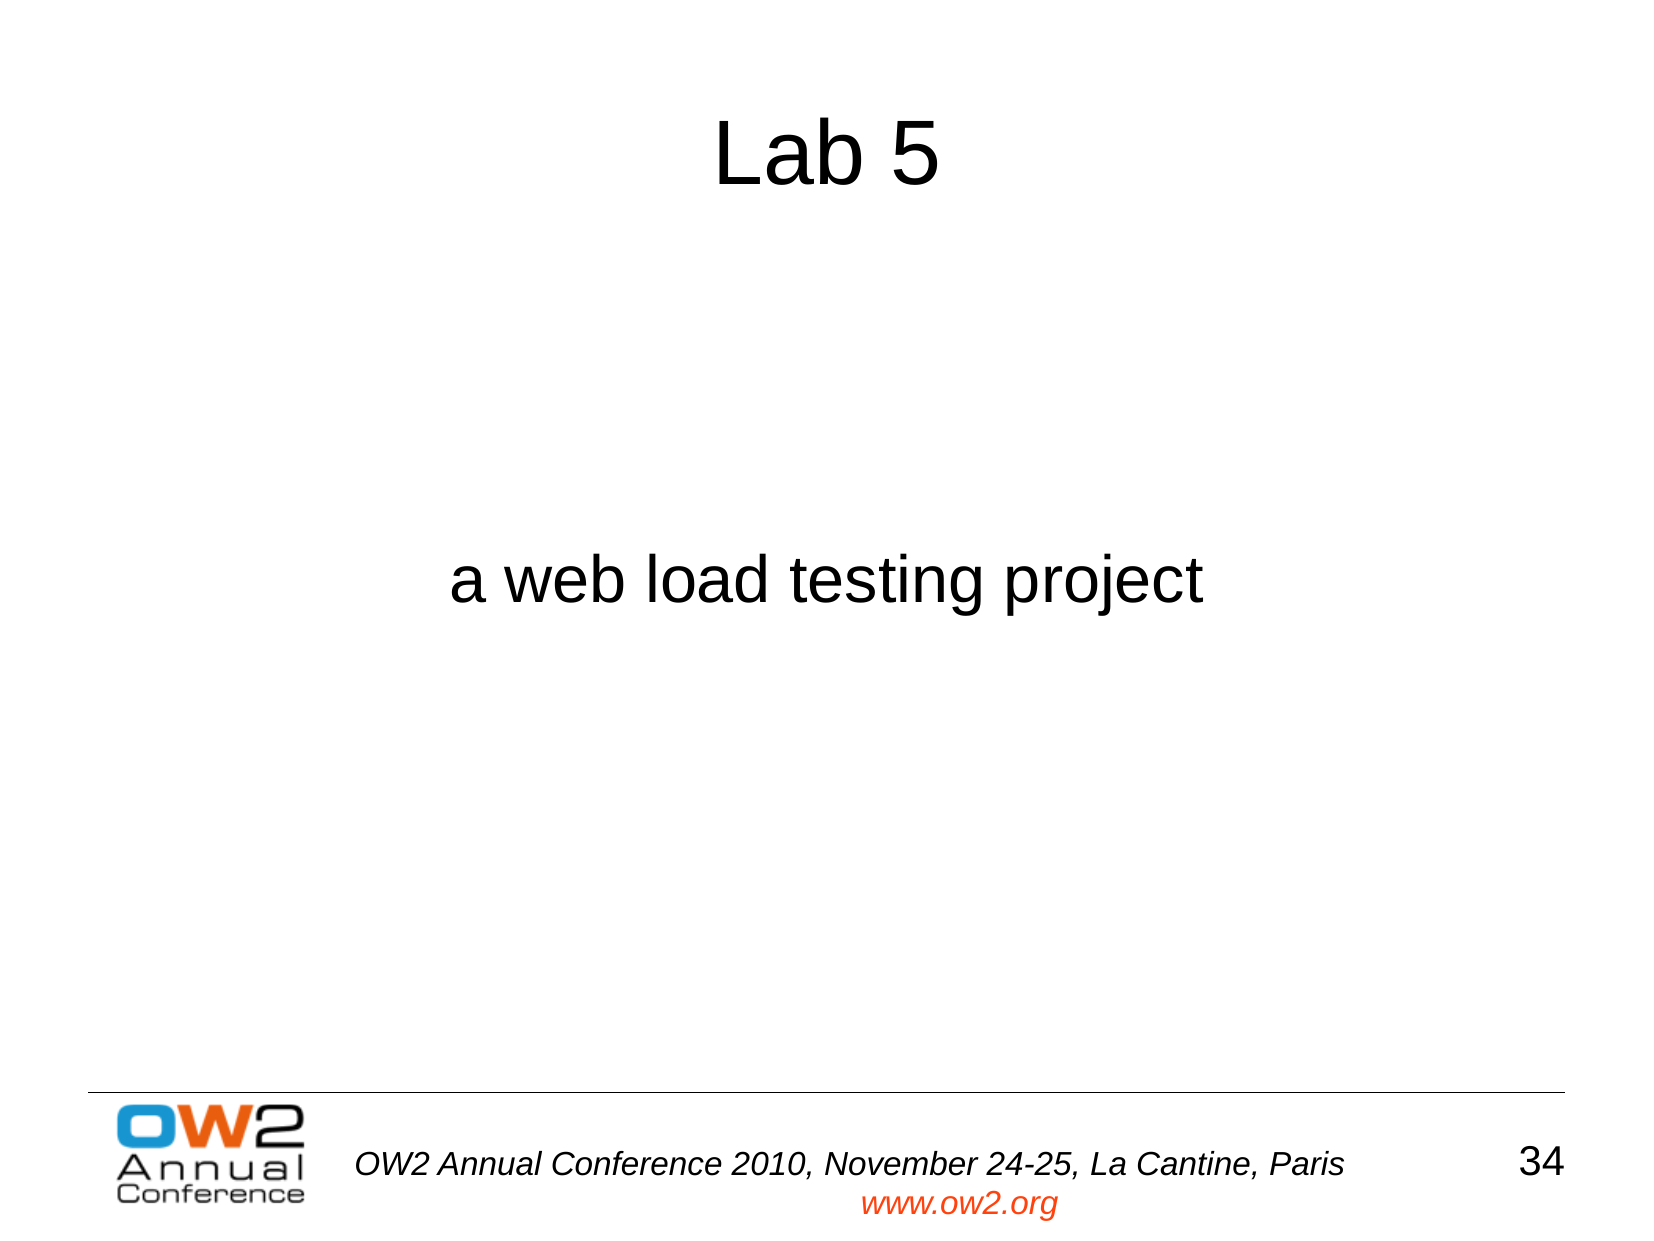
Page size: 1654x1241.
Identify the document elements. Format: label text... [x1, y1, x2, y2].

picture [88, 1109, 333, 1213]
subtitle a web load testing project [82, 49, 1571, 1109]
